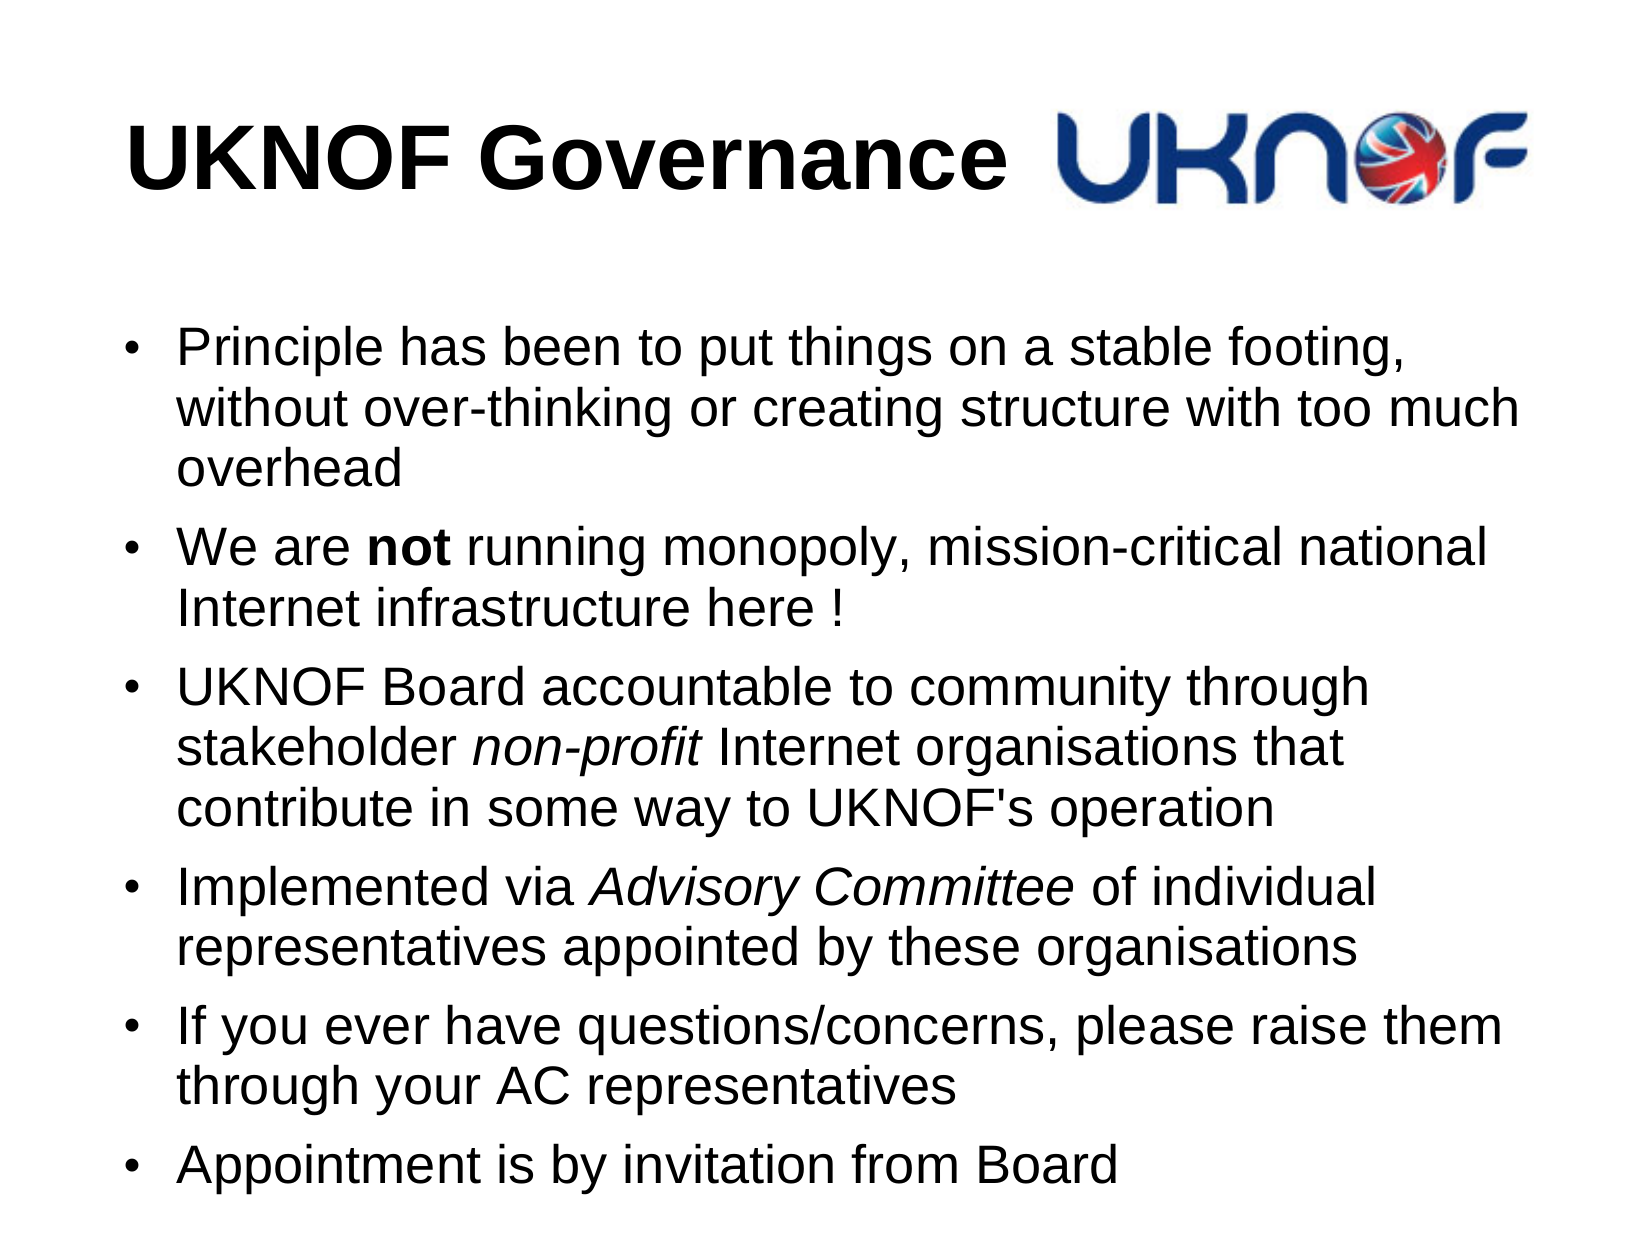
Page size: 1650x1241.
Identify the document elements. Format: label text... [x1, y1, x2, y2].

list Principle has been to put things on a stable footing, without over-thinking or creating structure with too much overhead We are not running monopoly, mission-critical national Internet infrastructure here ! UKNOF Board accountable to community through stakeholder non-profit Internet organisations that contribute in some way to UKNOF's operation Implemented via Advisory Committee of individual representatives appointed by these organisations If you ever have questions/concerns, please raise them through your AC representatives Appointment is by invitation from Board [122, 316, 1524, 1196]
title UKNOF Governance [123, 37, 1013, 279]
picture [1050, 93, 1536, 225]
